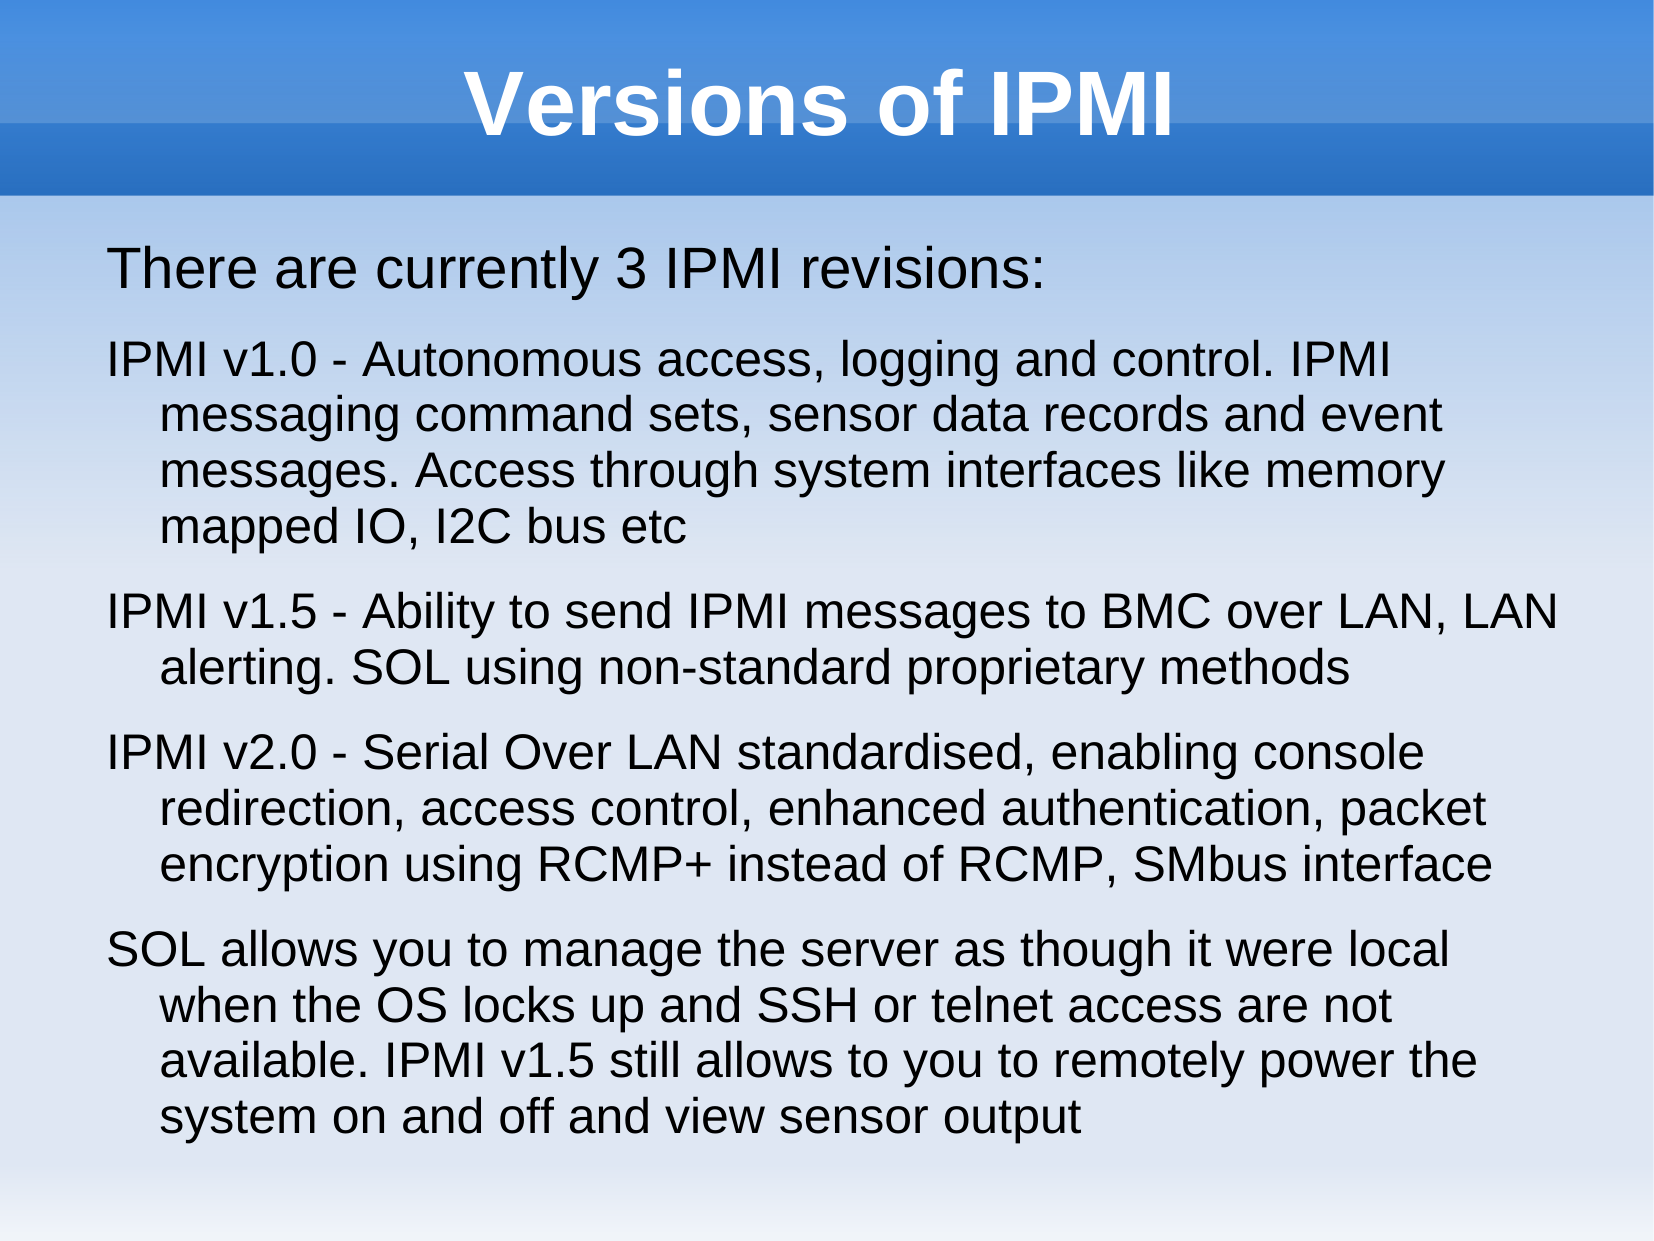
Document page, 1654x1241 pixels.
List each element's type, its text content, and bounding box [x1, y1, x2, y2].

picture [0, 0, 1654, 1241]
list There are currently 3 IPMI revisions: IPMI v1.0 - Autonomous access, logging and control. IPMI messaging command sets, sensor data records and event messages. Access through system interfaces like memory mapped IO, I2C bus etc IPMI v1.5 - Ability to send IPMI messages to BMC over LAN, LAN alerting. SOL using non-standard proprietary methods IPMI v2.0 - Serial Over LAN standardised, enabling console redirection, access control, enhanced authentication, packet encryption using RCMP+ instead of RCMP, SMbus interface SOL allows you to manage the server as though it were local when the OS locks up and SSH or telnet access are not available. IPMI v1.5 still allows to you to remotely power the system on and off and view sensor output [88, 236, 1577, 1145]
title Versions of IPMI [76, 7, 1565, 200]
